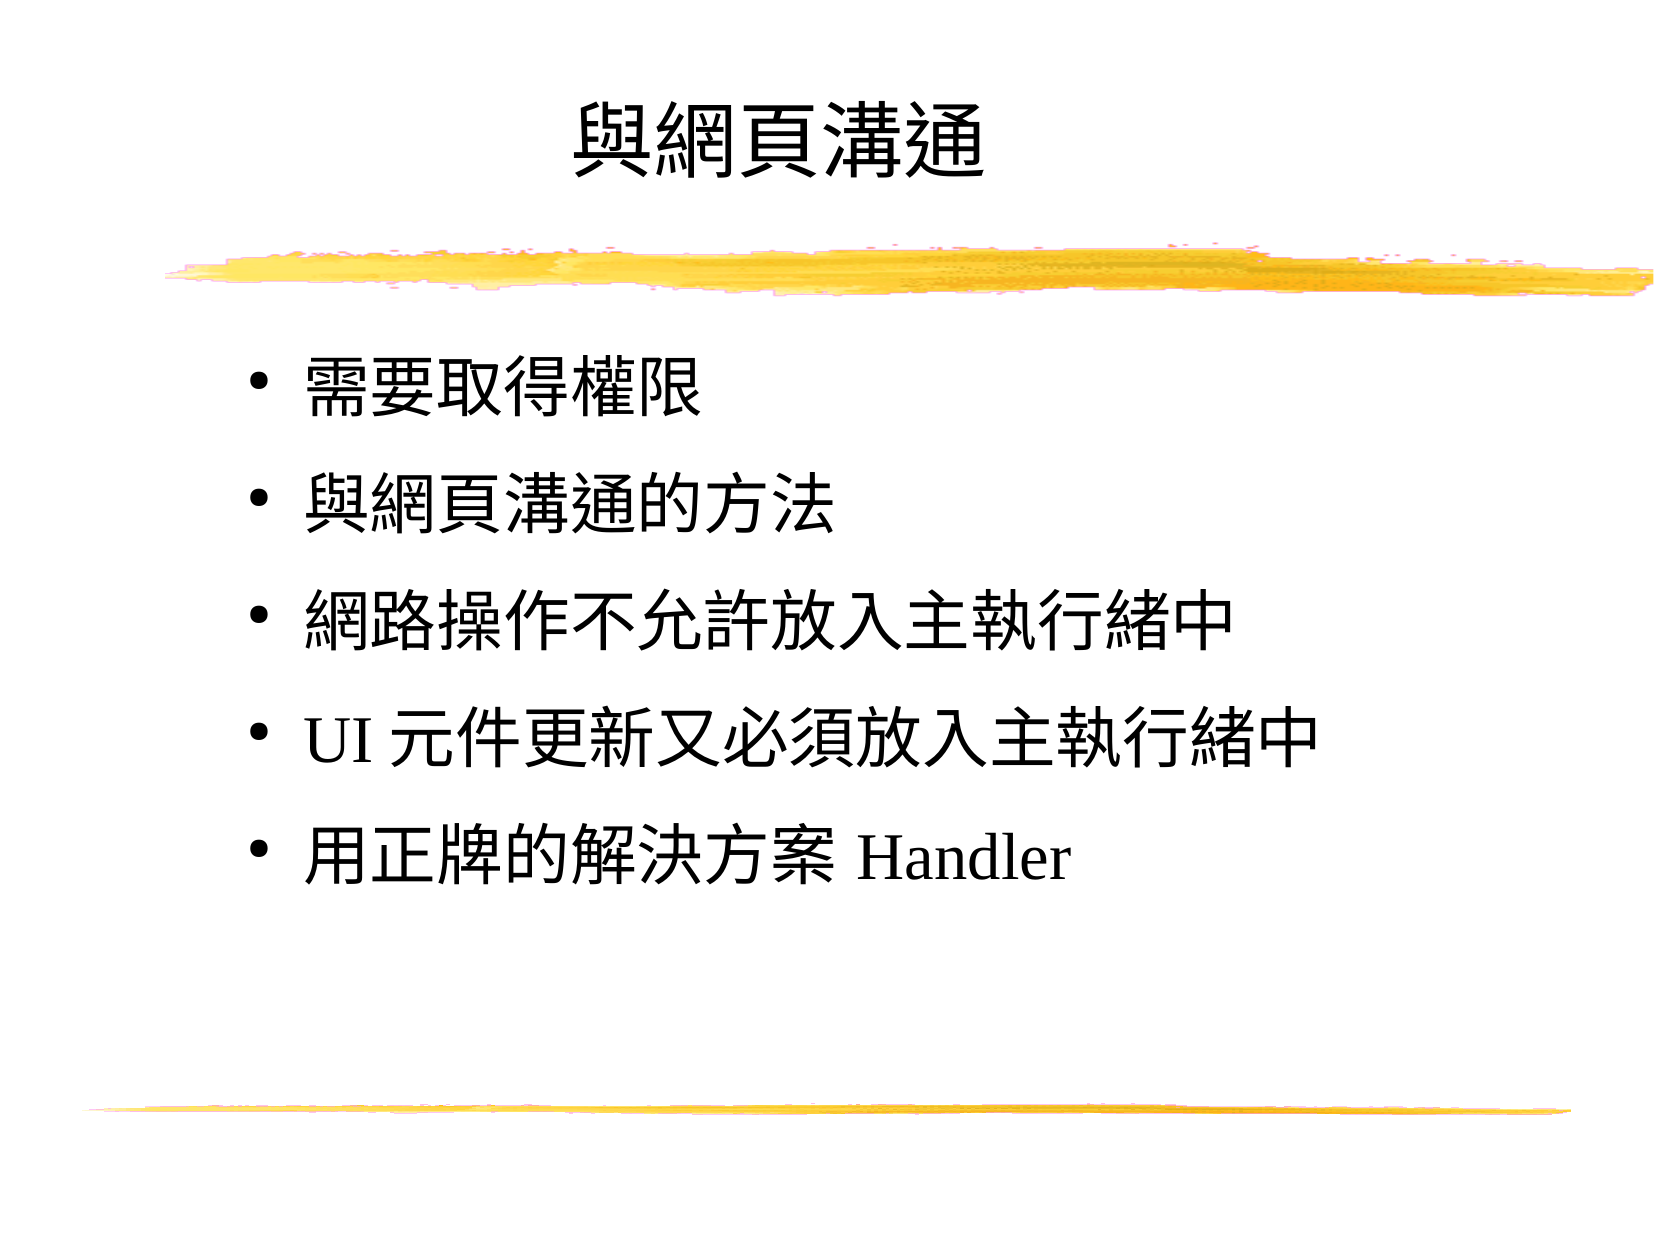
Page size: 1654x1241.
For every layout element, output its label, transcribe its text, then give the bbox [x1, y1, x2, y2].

title 與網頁溝通 [76, 28, 1482, 235]
picture [82, 1102, 1571, 1117]
list 需要取得權限 與網頁溝通的方法 網路操作不允許放入主執行緒中 UI元件更新又必須放入主執行緒中 用正牌的解決方案Handler [247, 327, 1396, 1073]
picture [165, 237, 1654, 308]
